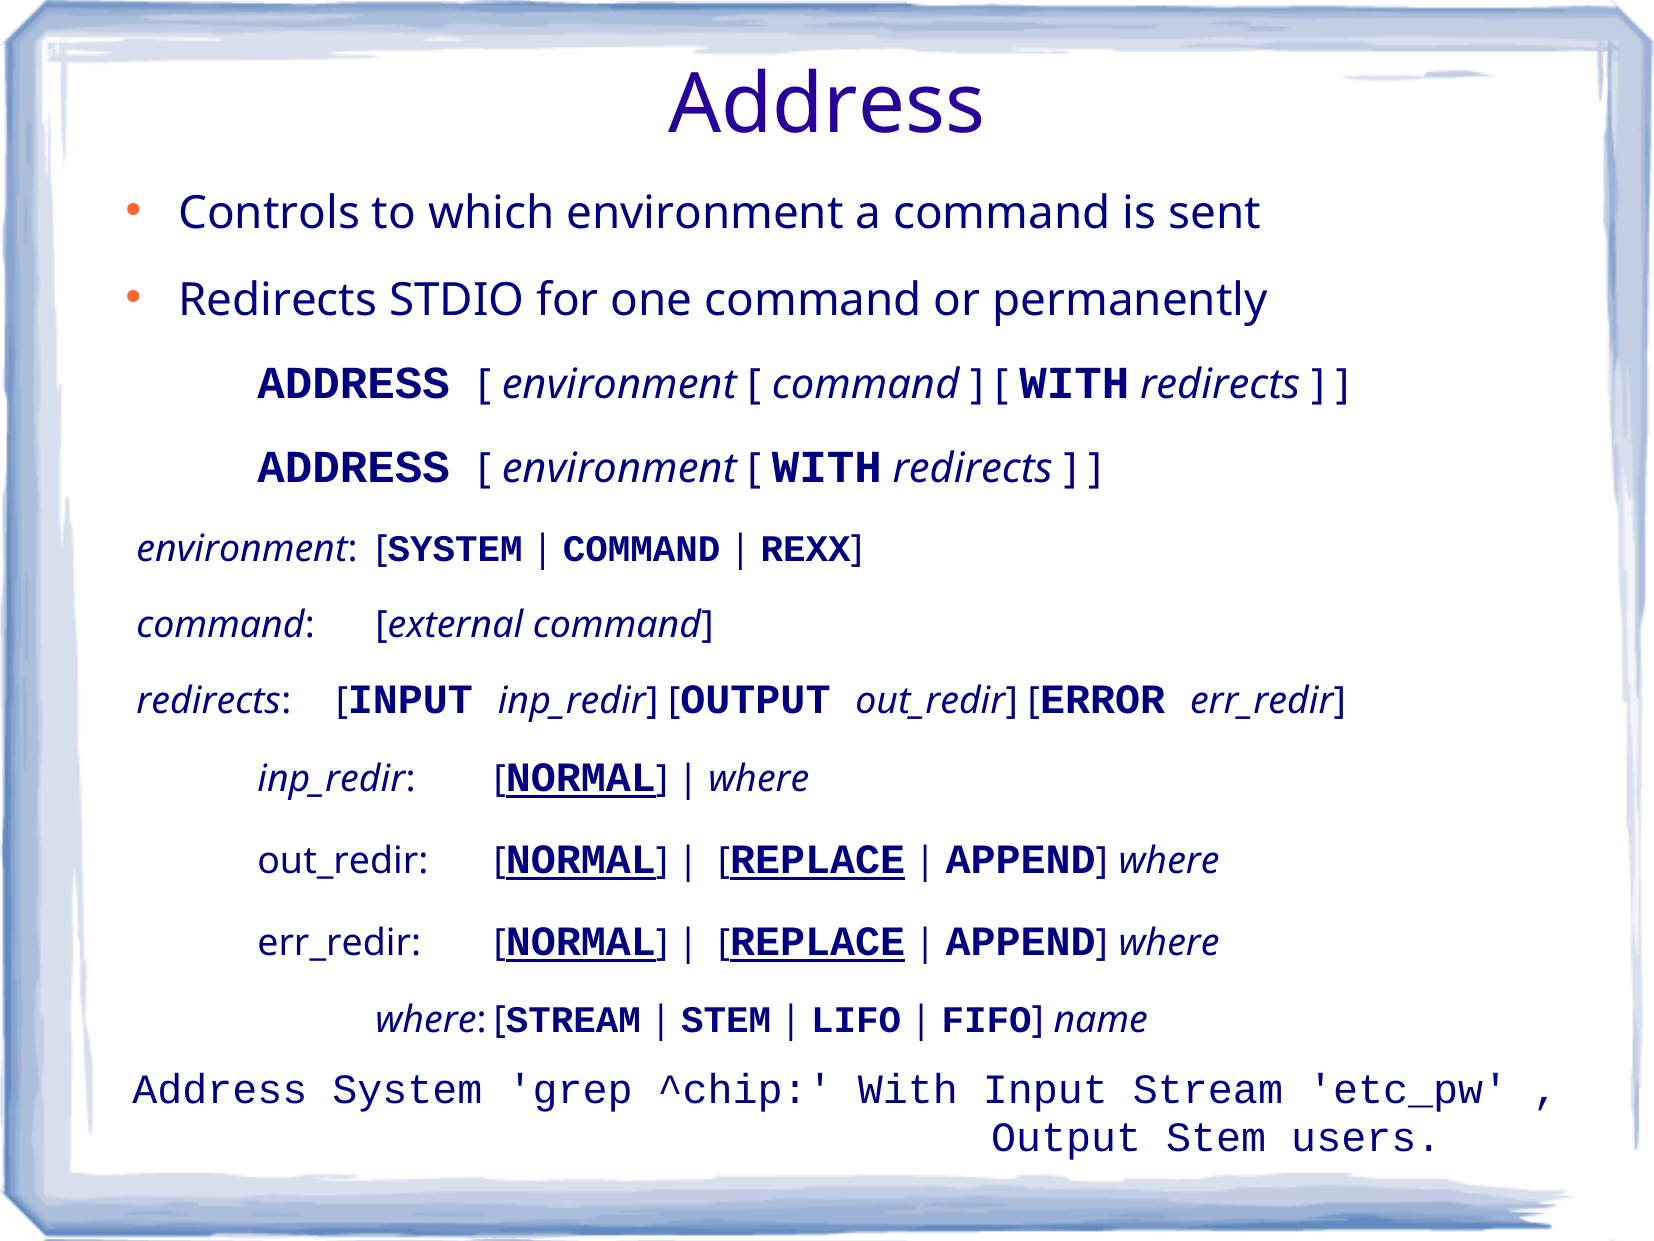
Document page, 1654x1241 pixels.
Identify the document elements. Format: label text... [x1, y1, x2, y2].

picture [0, 0, 1654, 1241]
title Address [82, 49, 1571, 151]
list Controls to which environment a command is sent Redirects STDIO for one command or permanently ADDRESS [ environment [ command ] [ WITH redirects ] ] ADDRESS [ environment [ WITH redirects ] ] environment: [SYSTEM | COMMAND | REXX] command: [external command] redirects: [INPUT inp_redir] [OUTPUT out_redir] [ERROR err_redir] inp_redir: [NORMAL] | where out_redir: [NORMAL] | [REPLACE | APPEND] where err_redir: [NORMAL] | [REPLACE | APPEND] where where: [STREAM | STEM | LIFO | FIFO] name Address System 'grep ^chip:' With Input Stream 'etc_pw' , Output Stem users. [107, 179, 1561, 1186]
